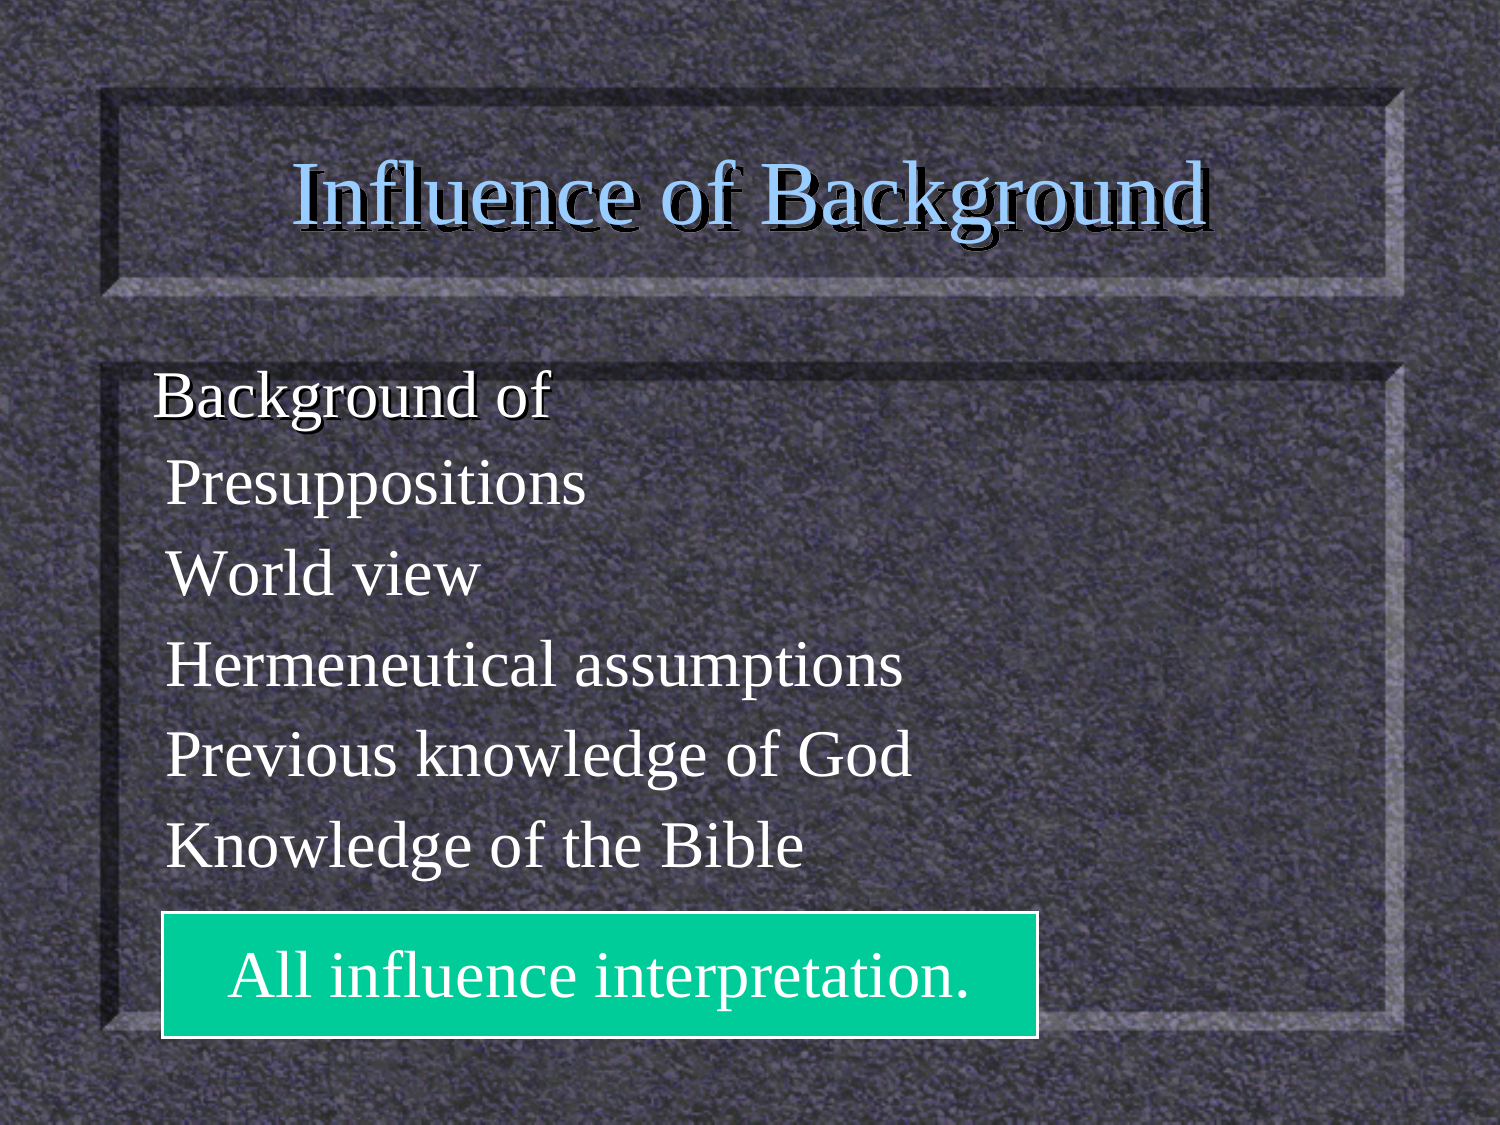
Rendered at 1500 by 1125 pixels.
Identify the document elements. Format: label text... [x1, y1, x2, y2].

list Presuppositions World view Hermeneutical assumptions Previous knowledge of God Knowledge of the Bible [149, 437, 1375, 976]
text_box Background of [137, 349, 738, 440]
picture [0, 0, 1500, 1125]
title Influence of Background [150, 135, 1351, 253]
text_box All influence interpretation. [162, 912, 1038, 1038]
